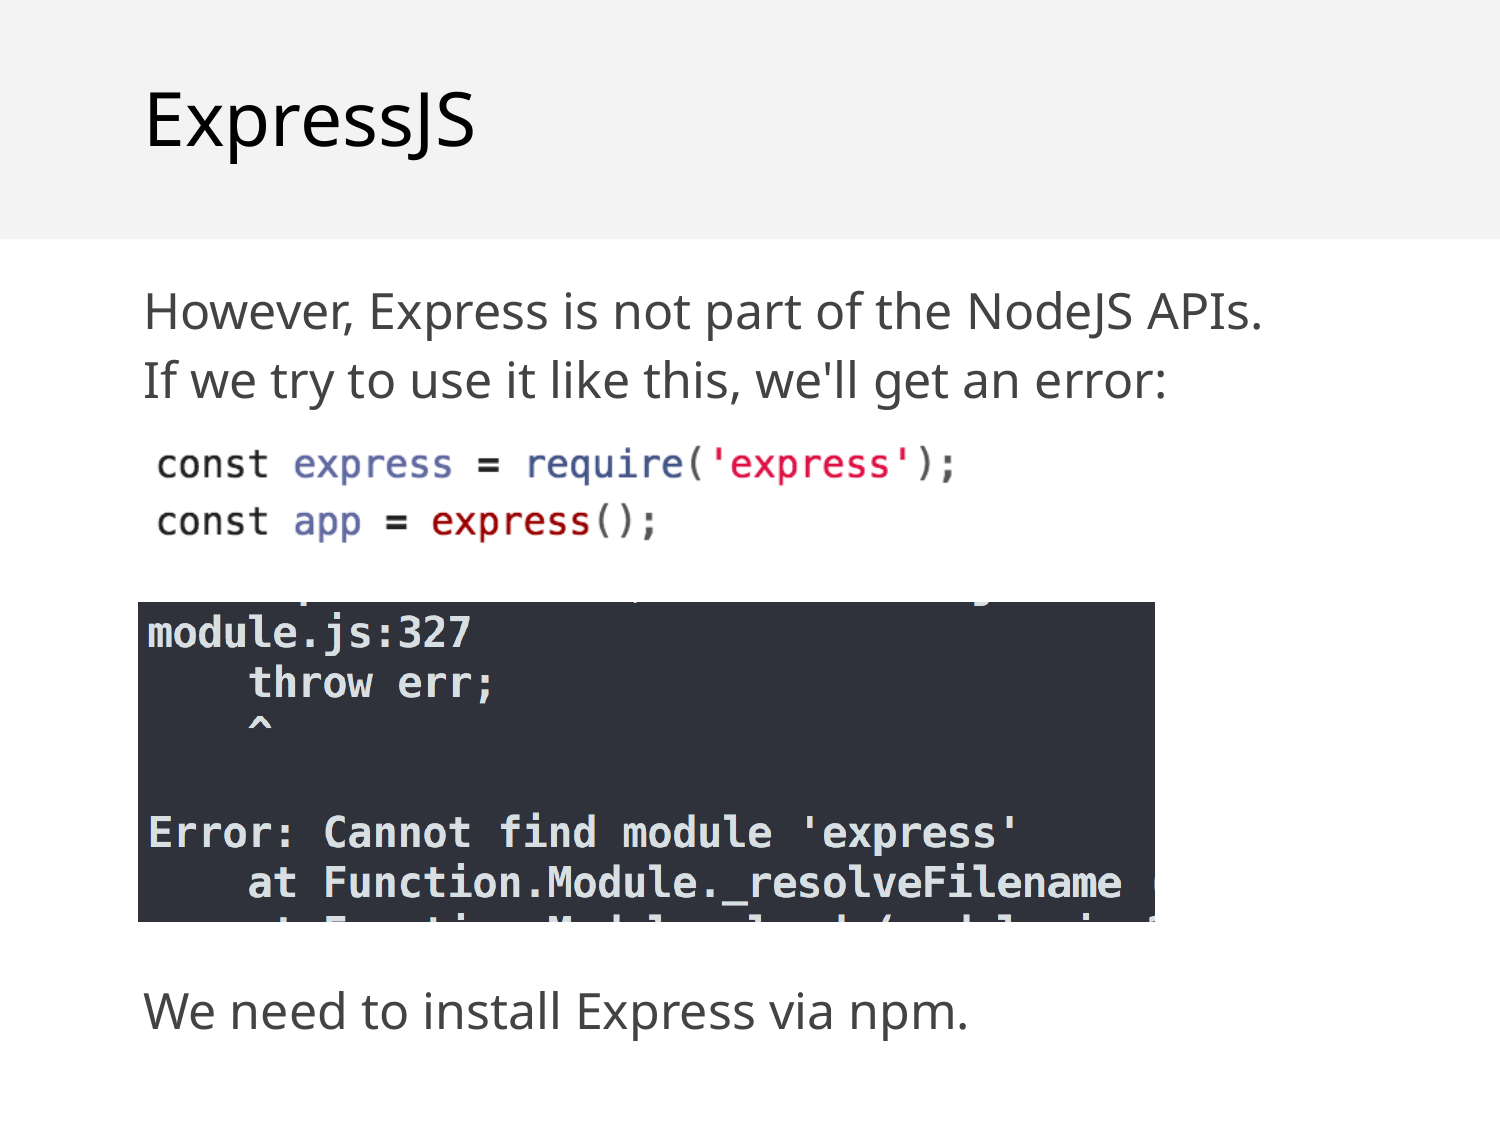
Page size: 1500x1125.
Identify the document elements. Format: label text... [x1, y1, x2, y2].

list However, Express is not part of the NodeJS APIs. If we try to use it like this, we'll get an error: [128, 255, 1372, 371]
title ExpressJS [128, 56, 1372, 183]
picture [138, 602, 1155, 922]
list We need to install Express via npm. [128, 955, 1372, 1071]
picture [128, 423, 1394, 575]
